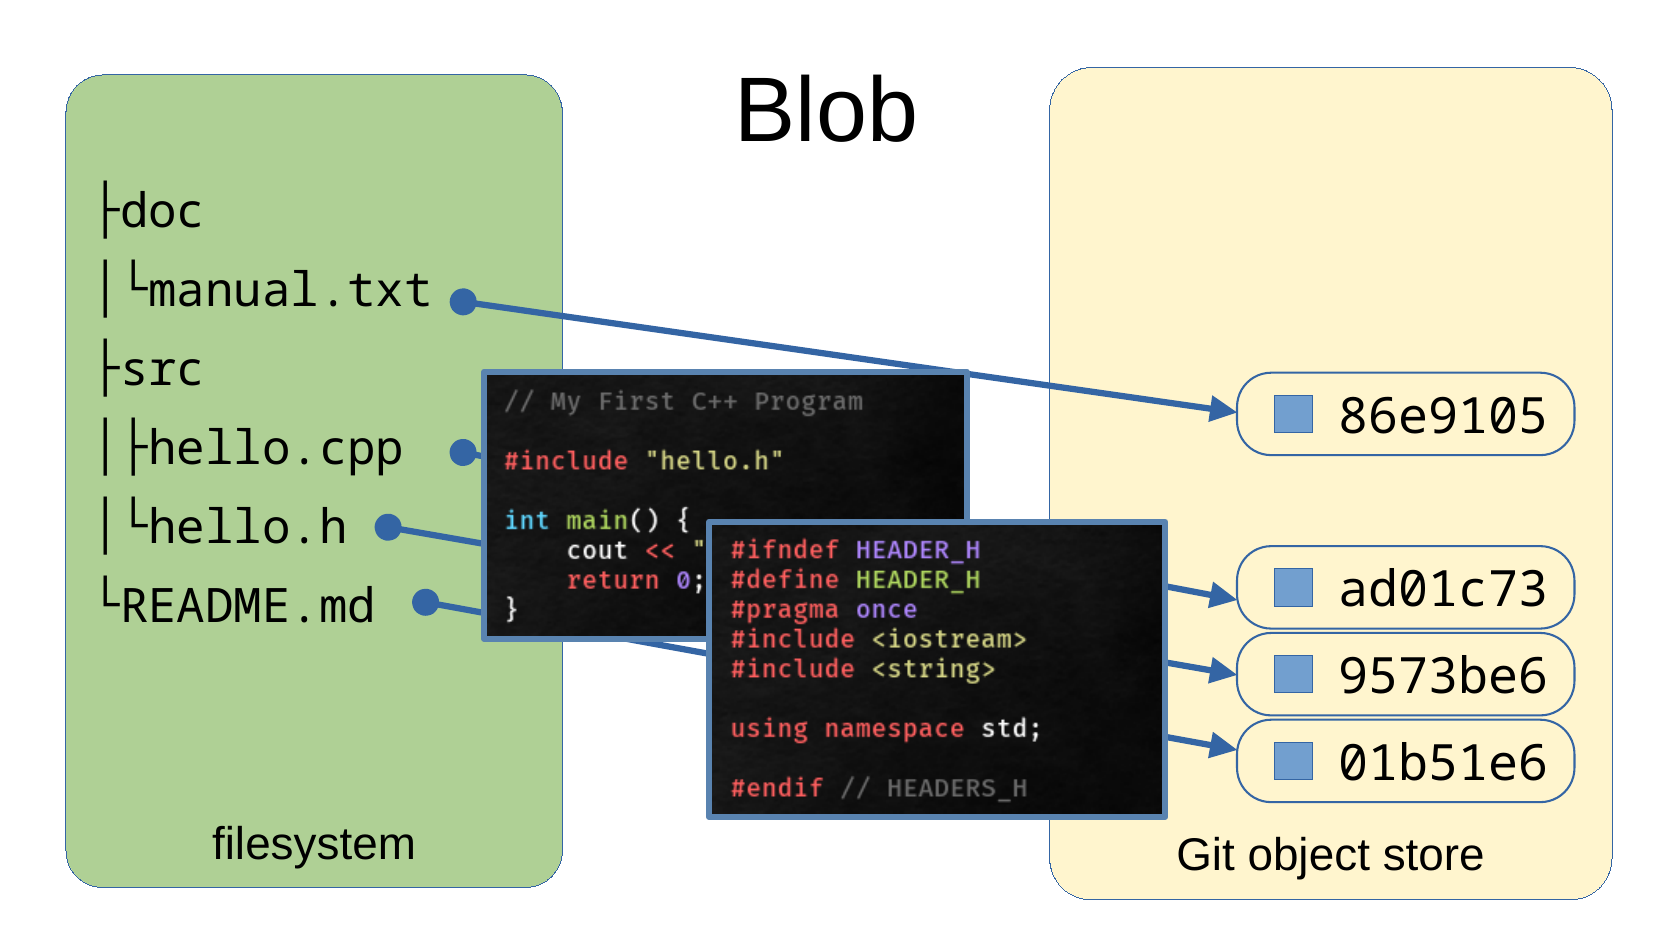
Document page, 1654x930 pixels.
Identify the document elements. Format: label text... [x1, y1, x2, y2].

picture [712, 524, 1163, 814]
text_box 9573be6 [1237, 632, 1575, 716]
text_box [1274, 742, 1313, 780]
text_box 01b51e6 [1237, 719, 1575, 803]
text_box [1274, 655, 1313, 693]
text_box ad01c73 [1237, 546, 1575, 629]
list ├doc │└manual.txt ├src │├hello.cpp │└hello.h └README.md [91, 98, 525, 638]
text_box 86e9105 [1237, 372, 1575, 456]
text_box [1274, 568, 1313, 607]
picture [487, 374, 964, 636]
text_box [1274, 395, 1313, 433]
title Blob [82, 32, 1571, 188]
text_box Git object store [1049, 67, 1613, 900]
text_box filesystem [65, 74, 563, 888]
